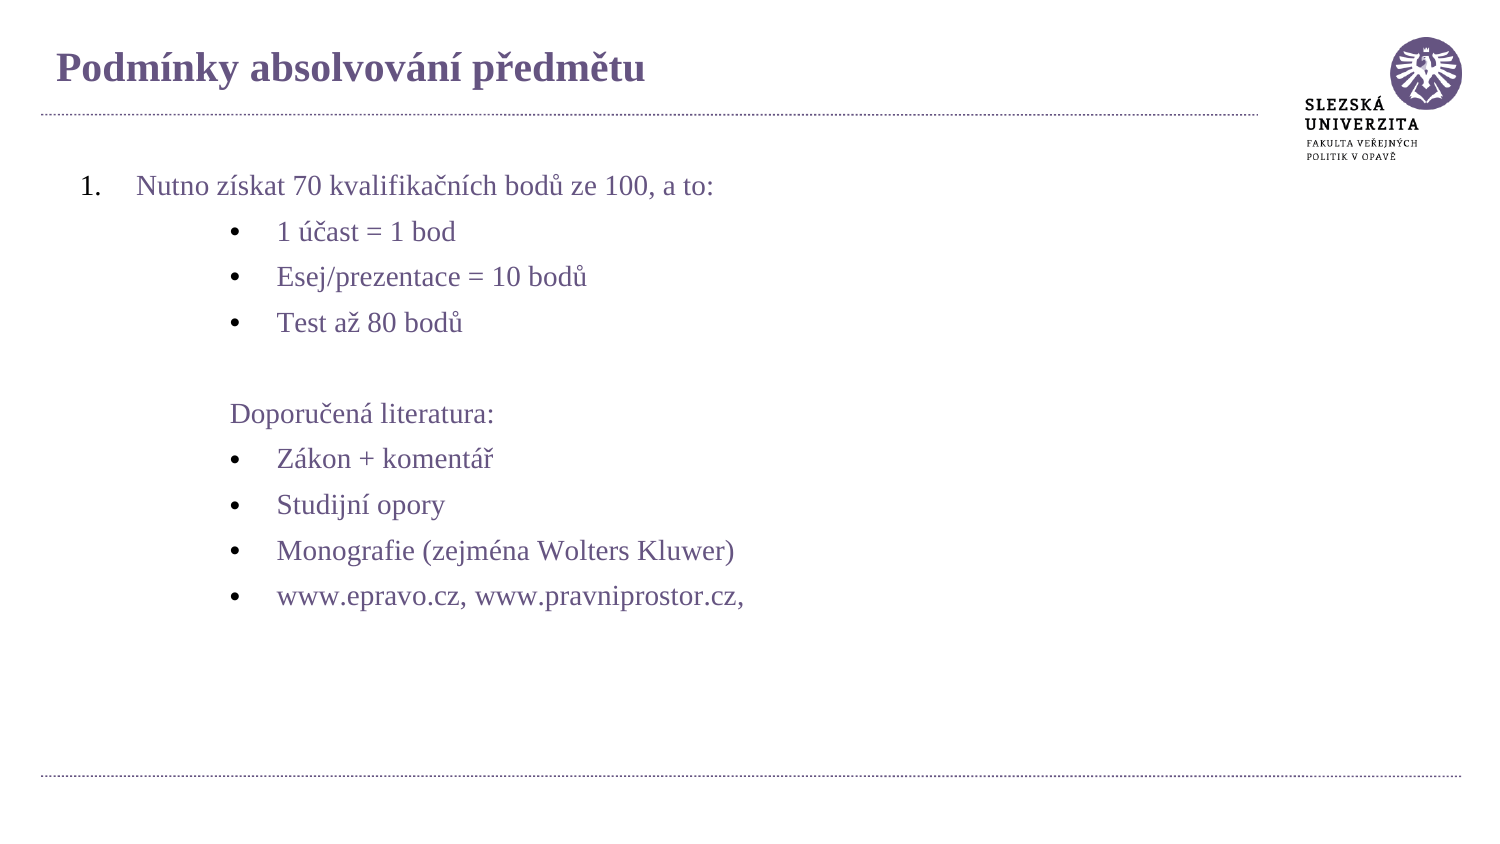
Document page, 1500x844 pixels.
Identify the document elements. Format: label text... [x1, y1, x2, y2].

text_box Nutno získat 70 kvalifikačních bodů ze 100, a to: 1 účast = 1 bod Esej/prezentace = 10 bodů Test až 80 bodů Doporučená literatura: Zákon + komentář Studijní opory Monografie (zejména Wolters Kluwer) www.epravo.cz, www.pravniprostor.cz, [64, 161, 1176, 753]
title Podmínky absolvování předmětu [41, 32, 786, 116]
